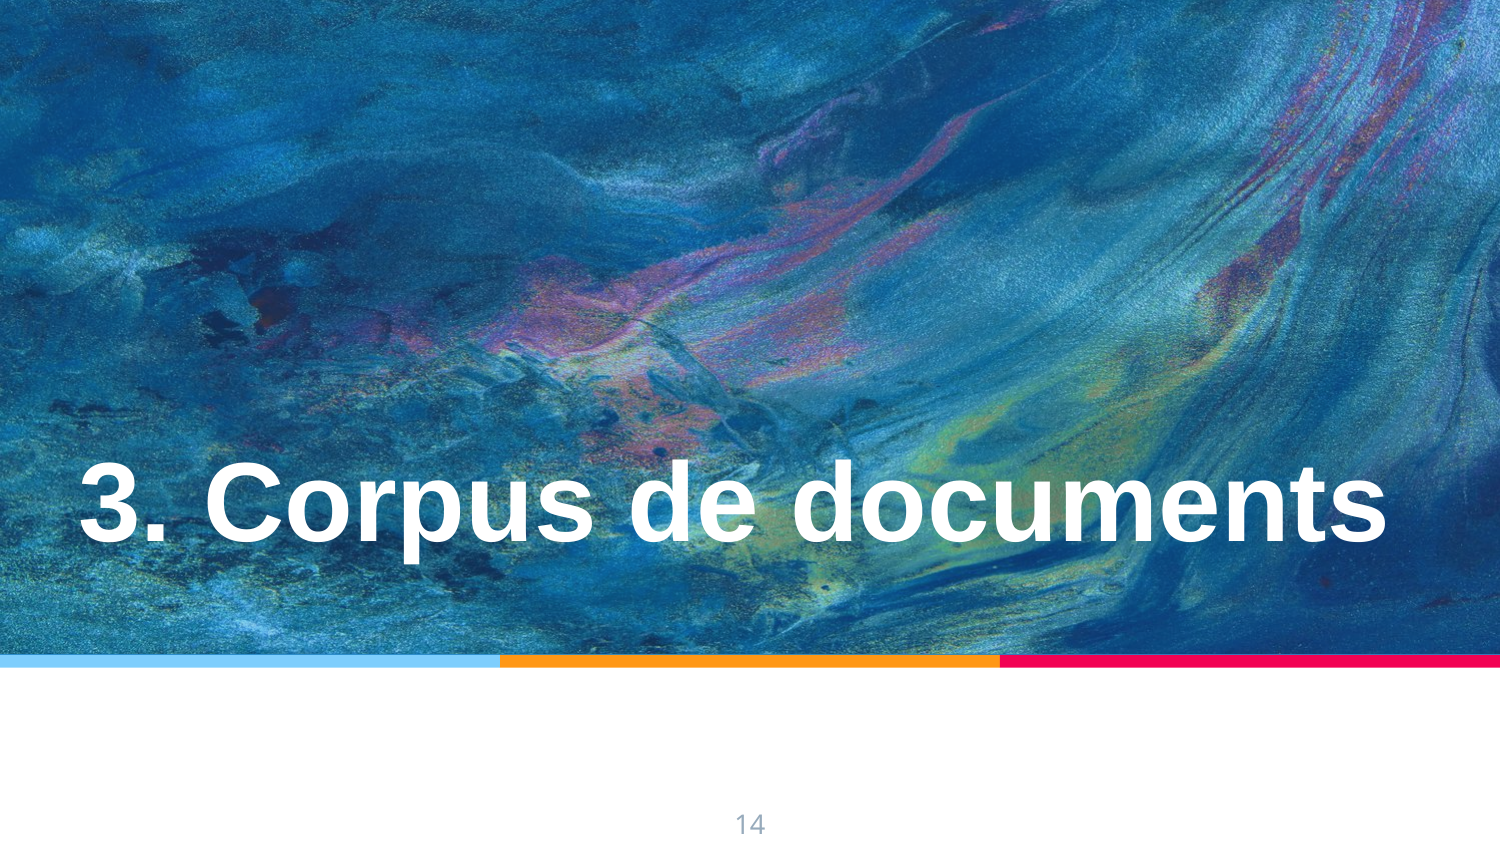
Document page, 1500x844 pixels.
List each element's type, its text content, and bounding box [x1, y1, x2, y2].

slide_number <number> [0, 792, 1500, 844]
picture [0, 0, 1500, 654]
text_box 3. Corpus de documents [63, 421, 1500, 572]
